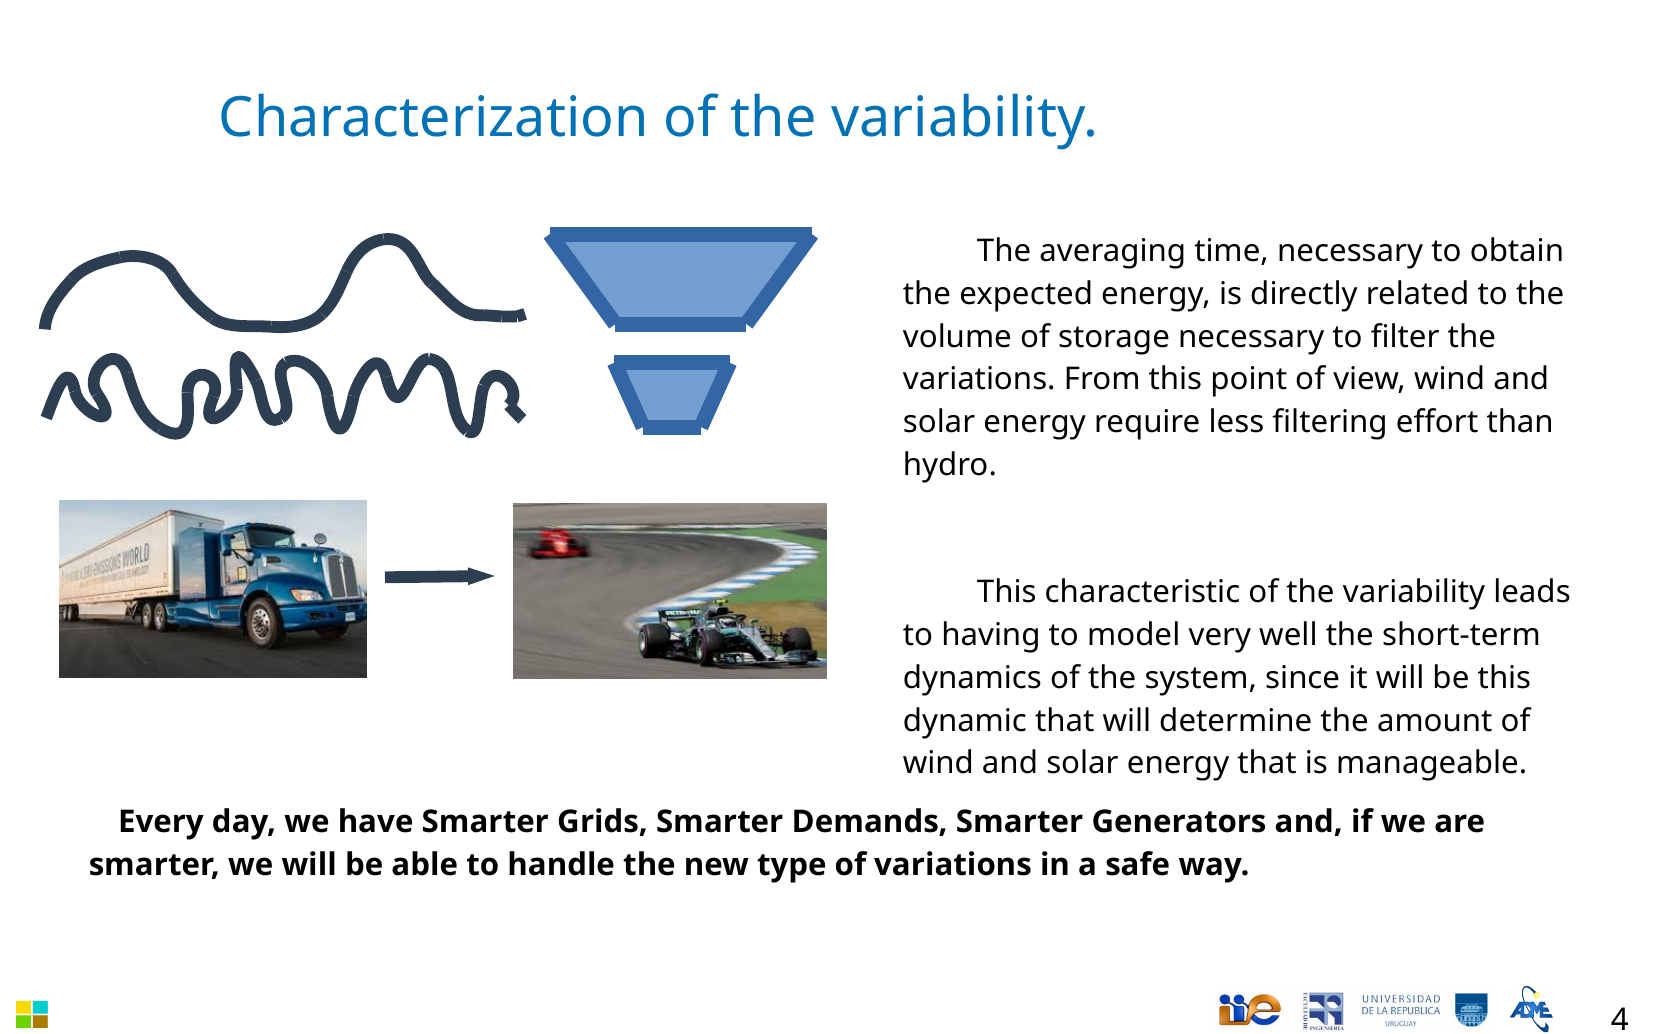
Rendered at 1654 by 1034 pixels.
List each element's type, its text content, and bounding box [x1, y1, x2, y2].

picture [513, 503, 827, 679]
picture [1510, 986, 1554, 1033]
text_box Every day, we have Smarter Grids, Smarter Demands, Smarter Generators and, if we are smarter, we will be able to handle the new type of variations in a safe way. [31, 762, 1598, 962]
title Characterization of the variability. [212, 77, 1387, 150]
text_box The averaging time, necessary to obtain the expected energy, is directly related to the volume of storage necessary to filter the variations. From this point of view, wind and solar energy require less filtering effort than hydro. This characteristic of the variability leads to having to model very well the short-term dynamics of the system, since it will be this dynamic that will determine the amount of wind and solar energy that is manageable. [845, 191, 1640, 835]
picture [59, 500, 367, 678]
text_box [549, 234, 812, 325]
picture [15, 1000, 49, 1029]
text_box [614, 362, 730, 428]
picture [1213, 989, 1491, 1033]
